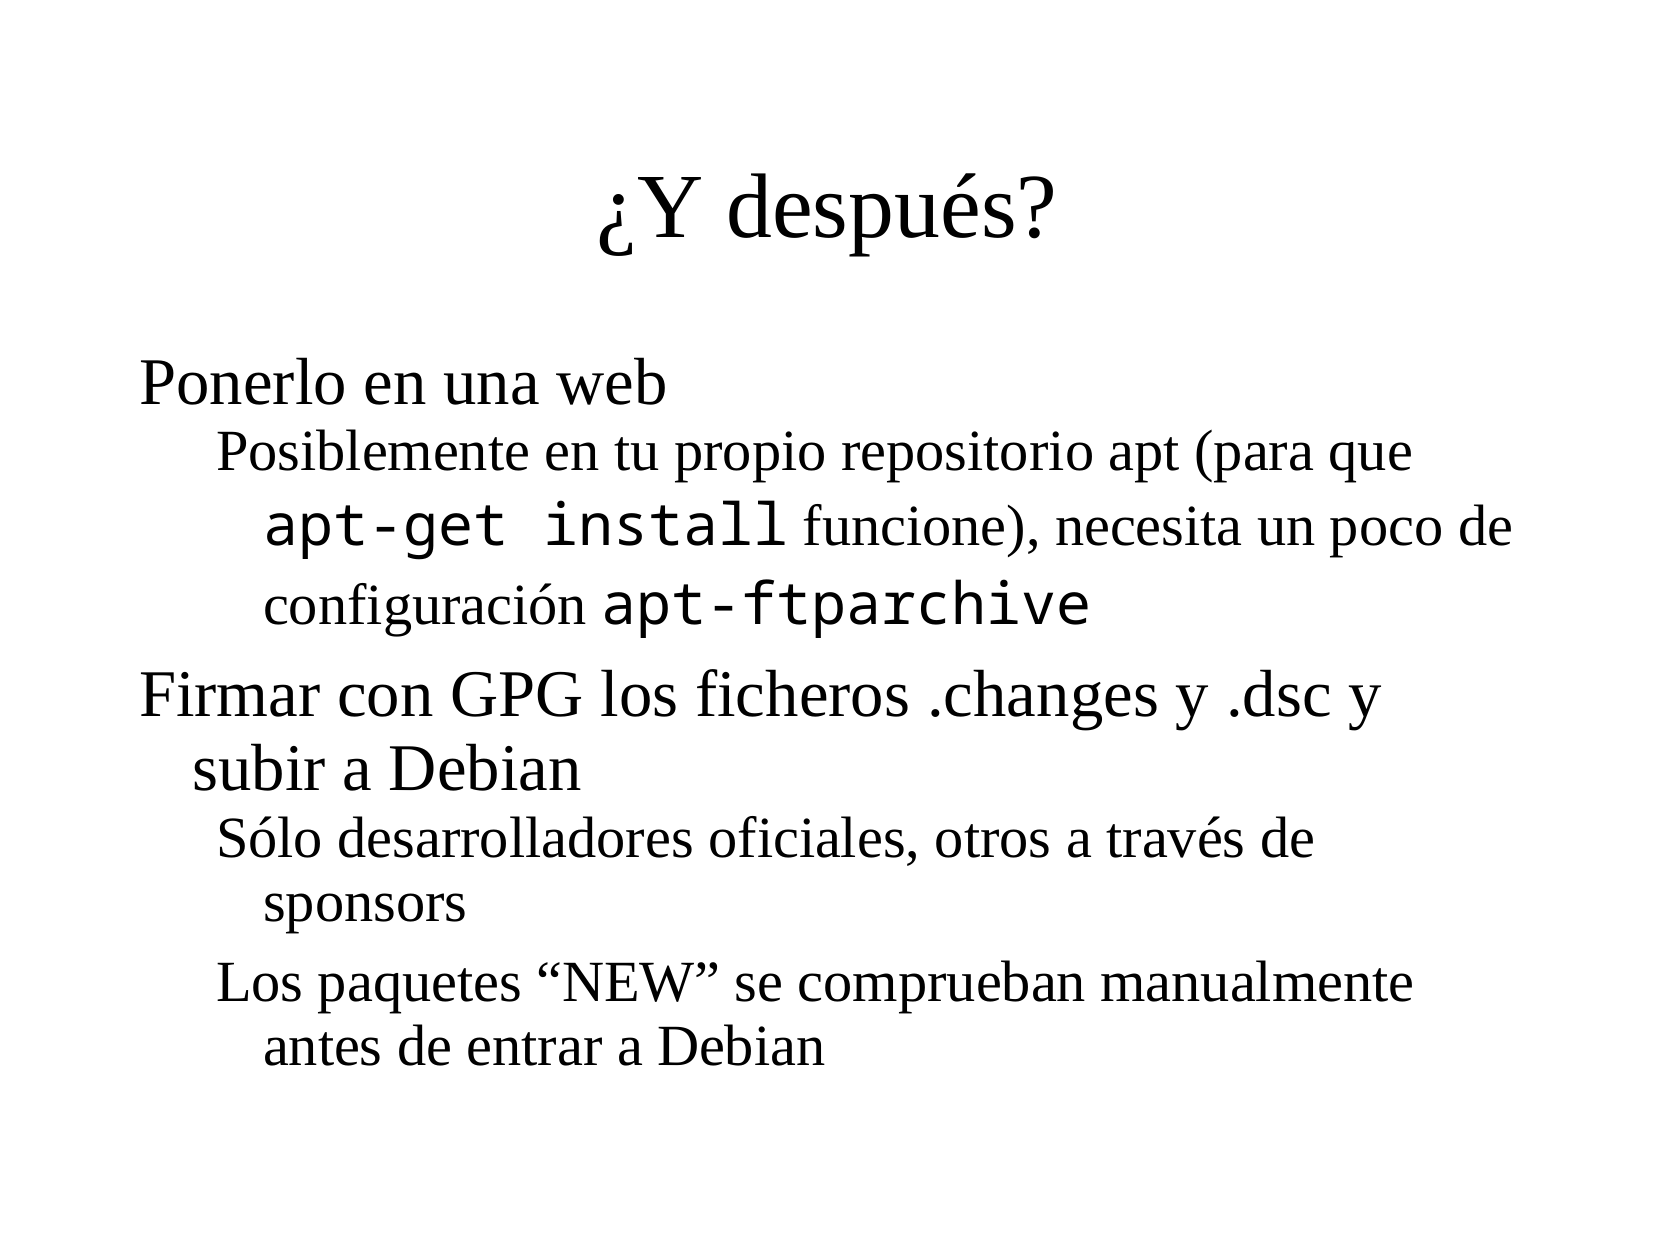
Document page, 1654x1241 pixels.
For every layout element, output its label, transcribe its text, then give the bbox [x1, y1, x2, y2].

title ¿Y después? [121, 102, 1534, 311]
list Ponerlo en una web Posiblemente en tu propio repositorio apt (para que apt-get install funcione), necesita un poco de configuración apt-ftparchive Firmar con GPG los ficheros .changes y .dsc y subir a Debian Sólo desarrolladores oficiales, otros a través de sponsors Los paquetes “NEW” se comprueban manualmente antes de entrar a Debian [121, 344, 1534, 1216]
